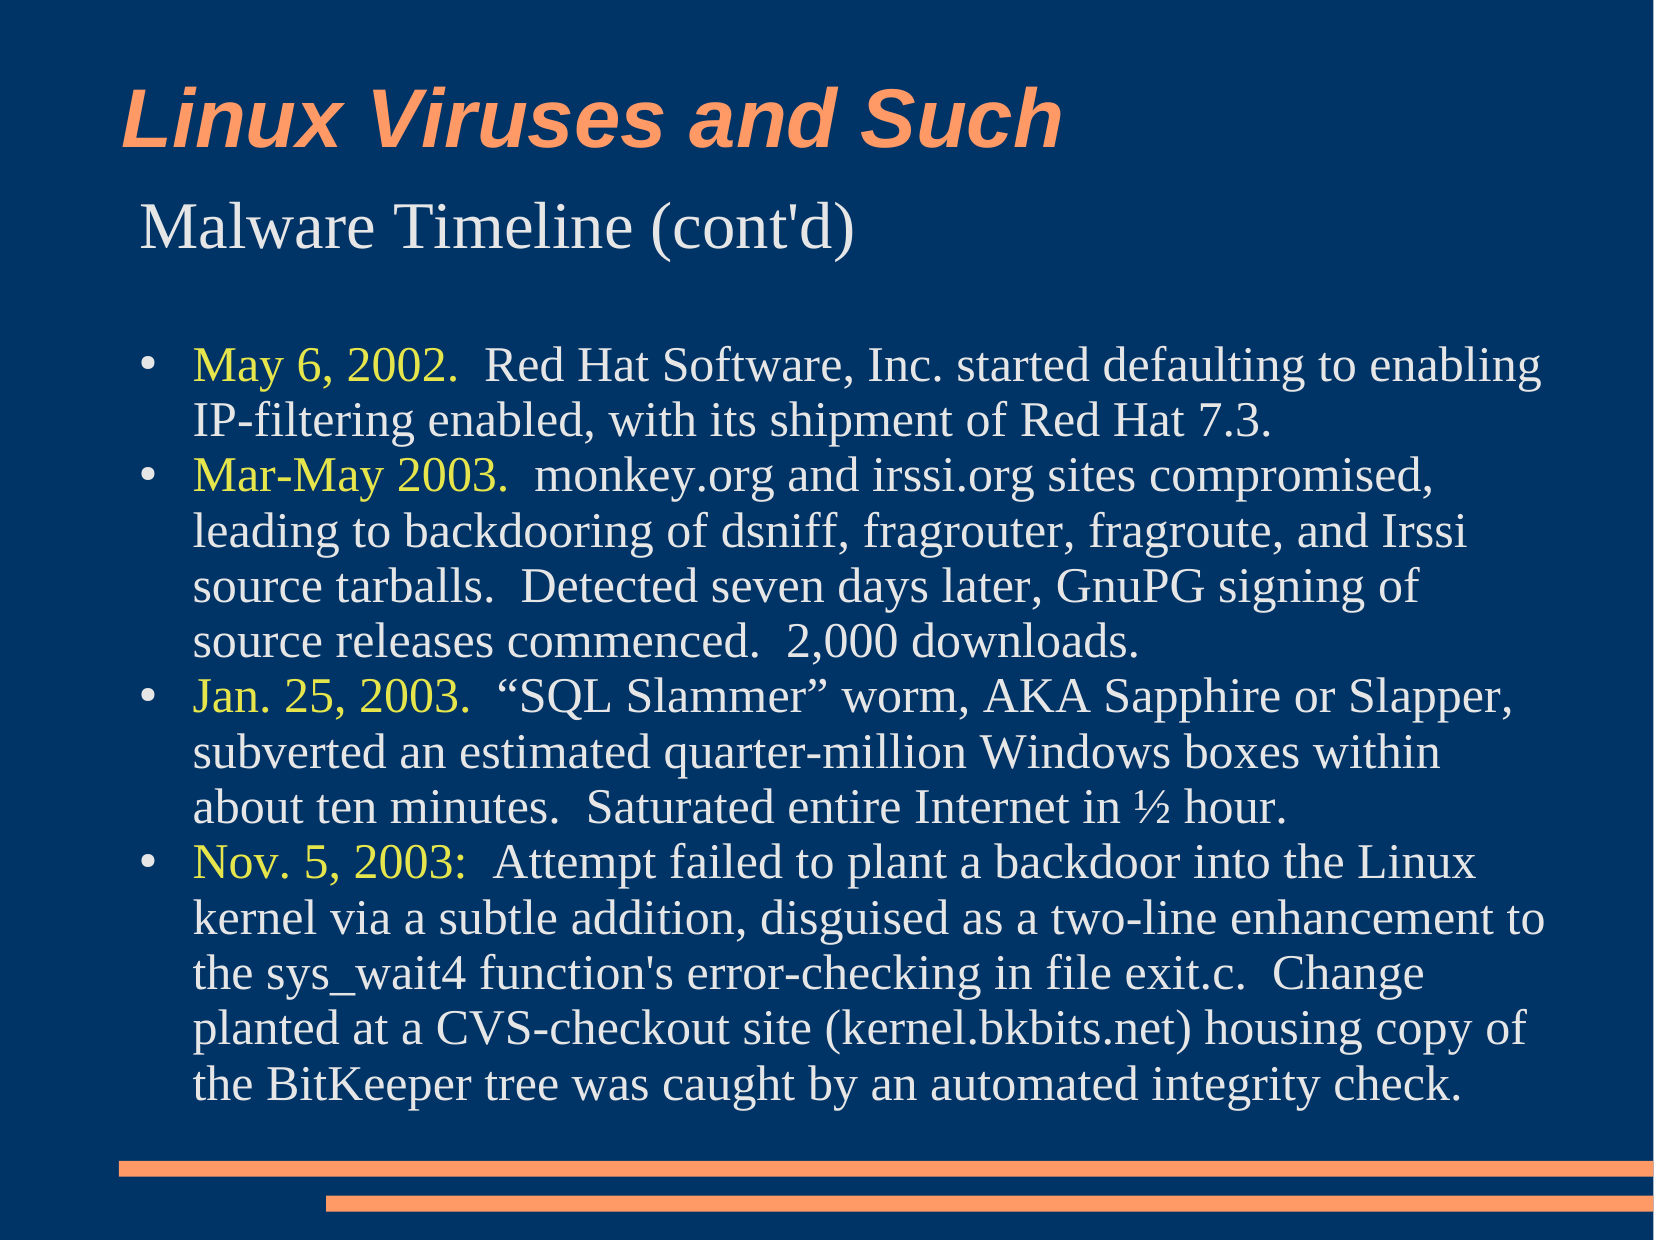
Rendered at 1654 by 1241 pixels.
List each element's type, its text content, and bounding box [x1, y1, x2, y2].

title Linux Viruses and Such [121, 46, 1534, 188]
list Malware Timeline (cont'd) May 6, 2002. Red Hat Software, Inc. started defaulting to enabling IP-filtering enabled, with its shipment of Red Hat 7.3. Mar-May 2003. monkey.org and irssi.org sites compromised, leading to backdooring of dsniff, fragrouter, fragroute, and Irssi source tarballs. Detected seven days later, GnuPG signing of source releases commenced. 2,000 downloads. Jan. 25, 2003. “SQL Slammer” worm, AKA Sapphire or Slapper, subverted an estimated quarter-million Windows boxes within about ten minutes. Saturated entire Internet in ½ hour. Nov. 5, 2003: Attempt failed to plant a backdoor into the Linux kernel via a subtle addition, disguised as a two-line enhancement to the sys_wait4 function's error-checking in file exit.c. Change planted at a CVS-checkout site (kernel.bkbits.net) housing copy of the BitKeeper tree was caught by an automated integrity check. [121, 188, 1561, 1176]
